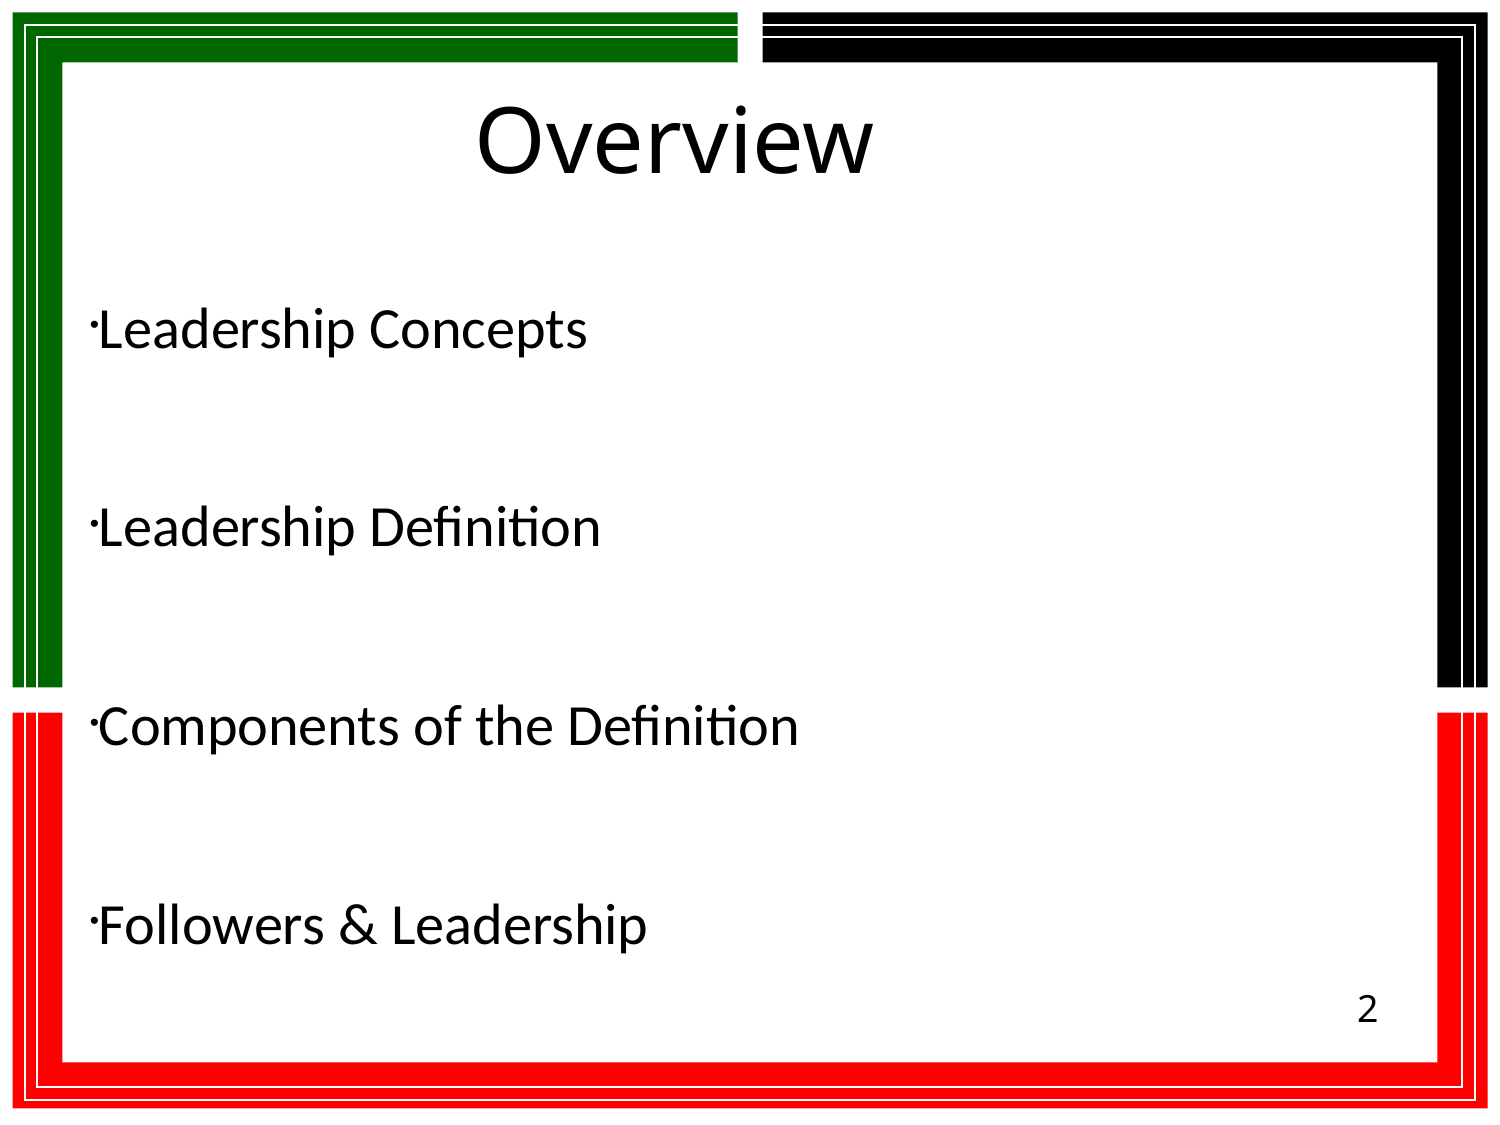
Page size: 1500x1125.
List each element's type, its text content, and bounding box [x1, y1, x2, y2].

text_box a [24, 24, 1475, 1100]
text_box [1335, 977, 1400, 1038]
list Leadership Concepts Leadership Definition Components of the Definition Followers & Leadership [75, 282, 1275, 1050]
text_box [12, 712, 1488, 1109]
text_box [12, 12, 738, 688]
text_box [762, 12, 1488, 688]
title Overview [75, 75, 1275, 263]
